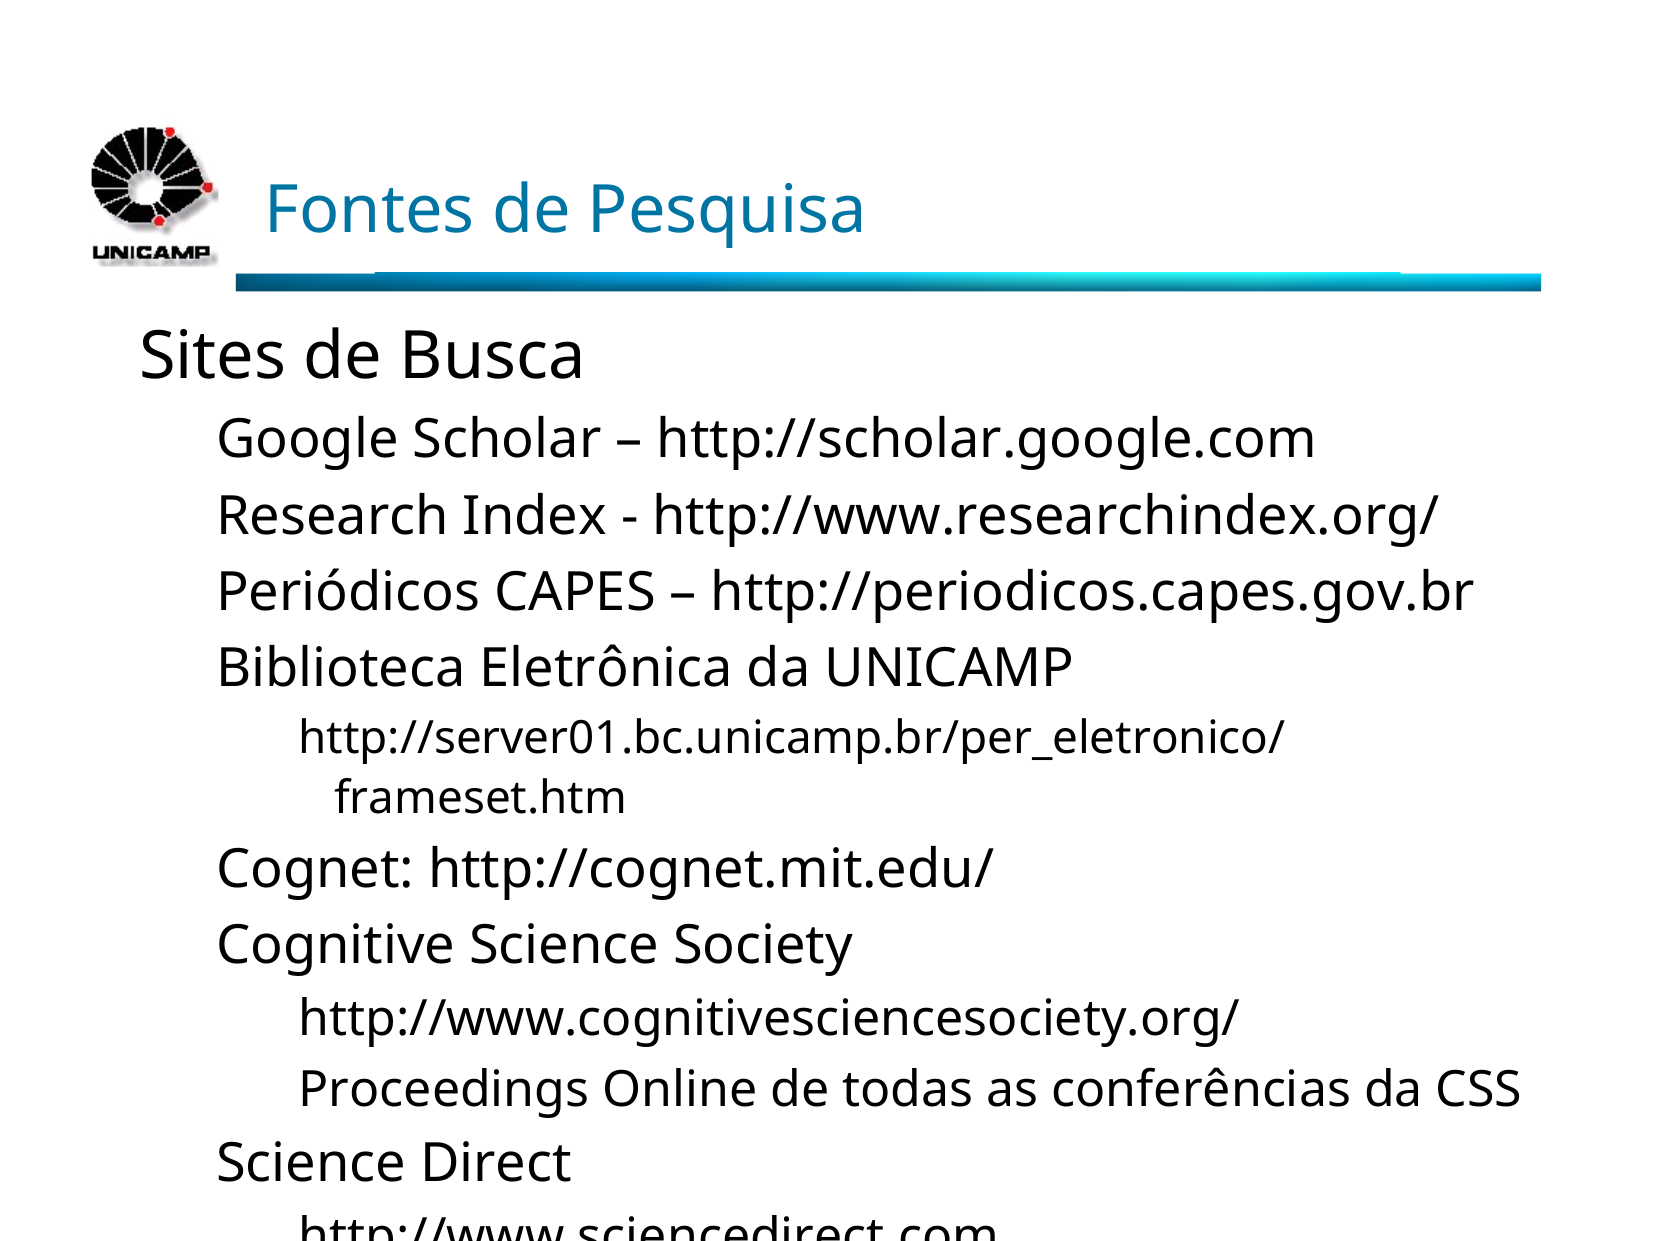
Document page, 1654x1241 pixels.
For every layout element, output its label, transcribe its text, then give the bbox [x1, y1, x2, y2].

title Fontes de Pesquisa [264, 42, 1534, 250]
list Sites de Busca Google Scholar – http://scholar.google.com Research Index - http://www.researchindex.org/ Periódicos CAPES – http://periodicos.capes.gov.br Biblioteca Eletrônica da UNICAMP http://server01.bc.unicamp.br/per_eletronico/frameset.htm Cognet: http://cognet.mit.edu/ Cognitive Science Society http://www.cognitivesciencesociety.org/ Proceedings Online de todas as conferências da CSS Science Direct http://www.sciencedirect.com [121, 309, 1534, 1182]
picture [125, 272, 1654, 295]
